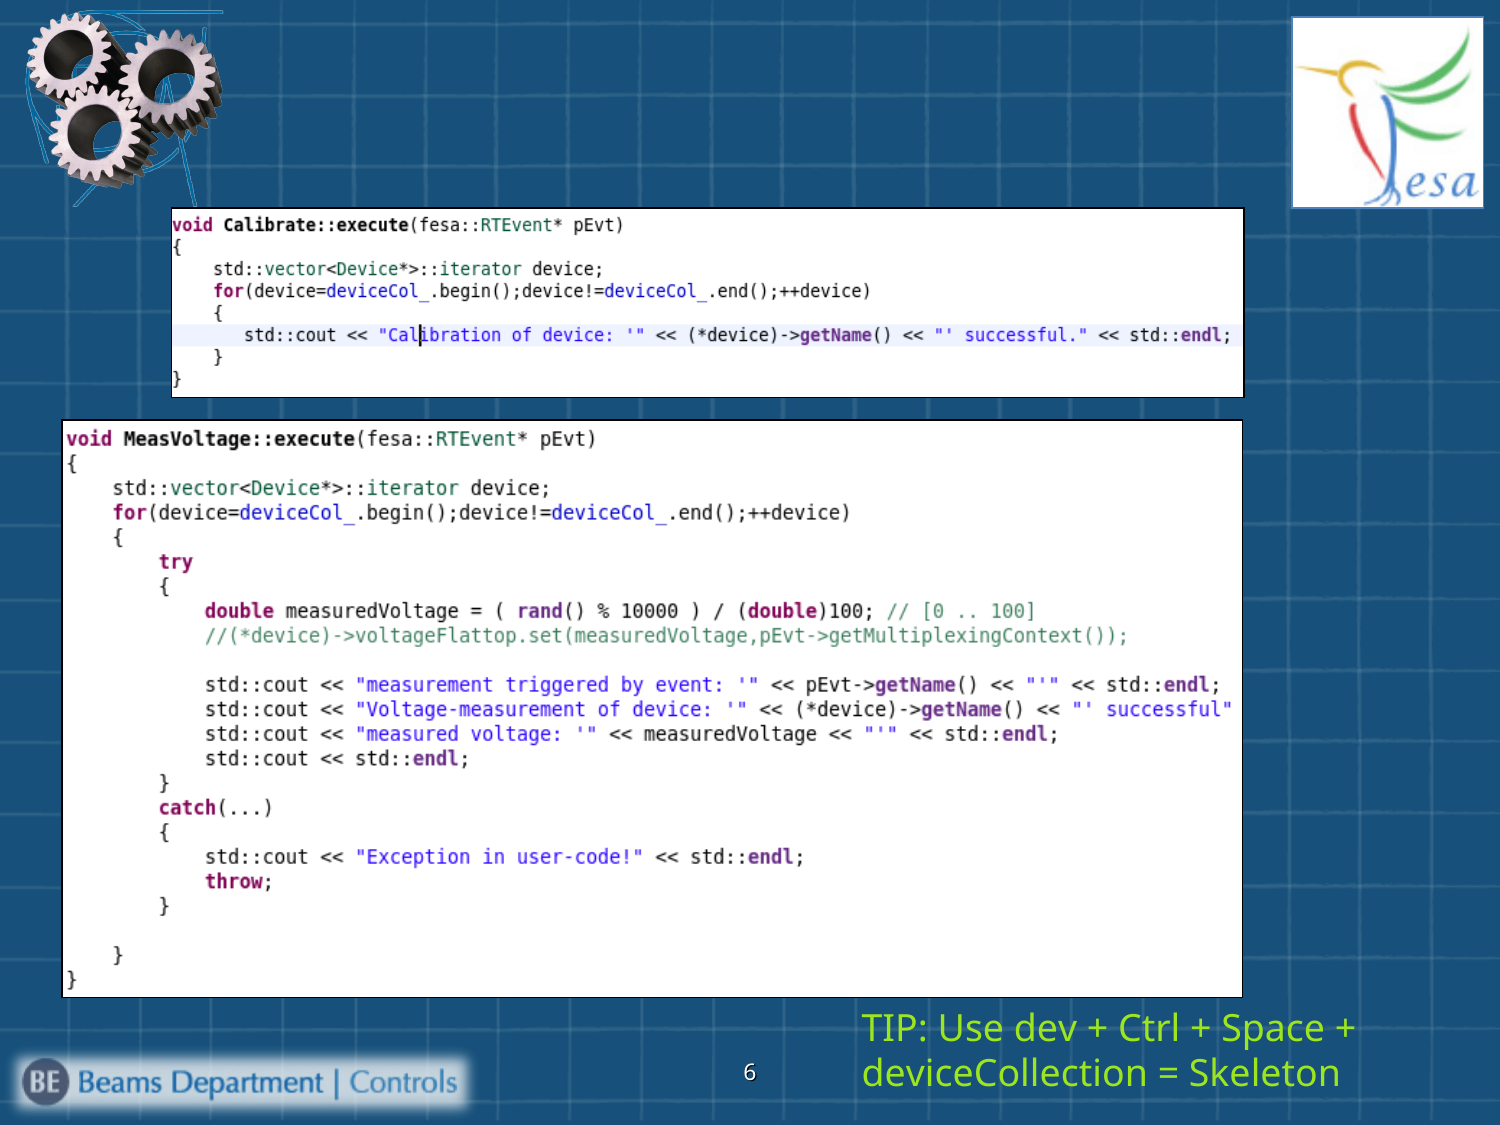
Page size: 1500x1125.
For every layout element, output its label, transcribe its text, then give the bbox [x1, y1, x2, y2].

picture [0, 0, 1500, 1125]
text_box TIP: Use dev + Ctrl + Space + deviceCollection = Skeleton [846, 996, 1500, 1103]
picture [62, 420, 1242, 997]
text_box <number> [687, 1042, 813, 1103]
